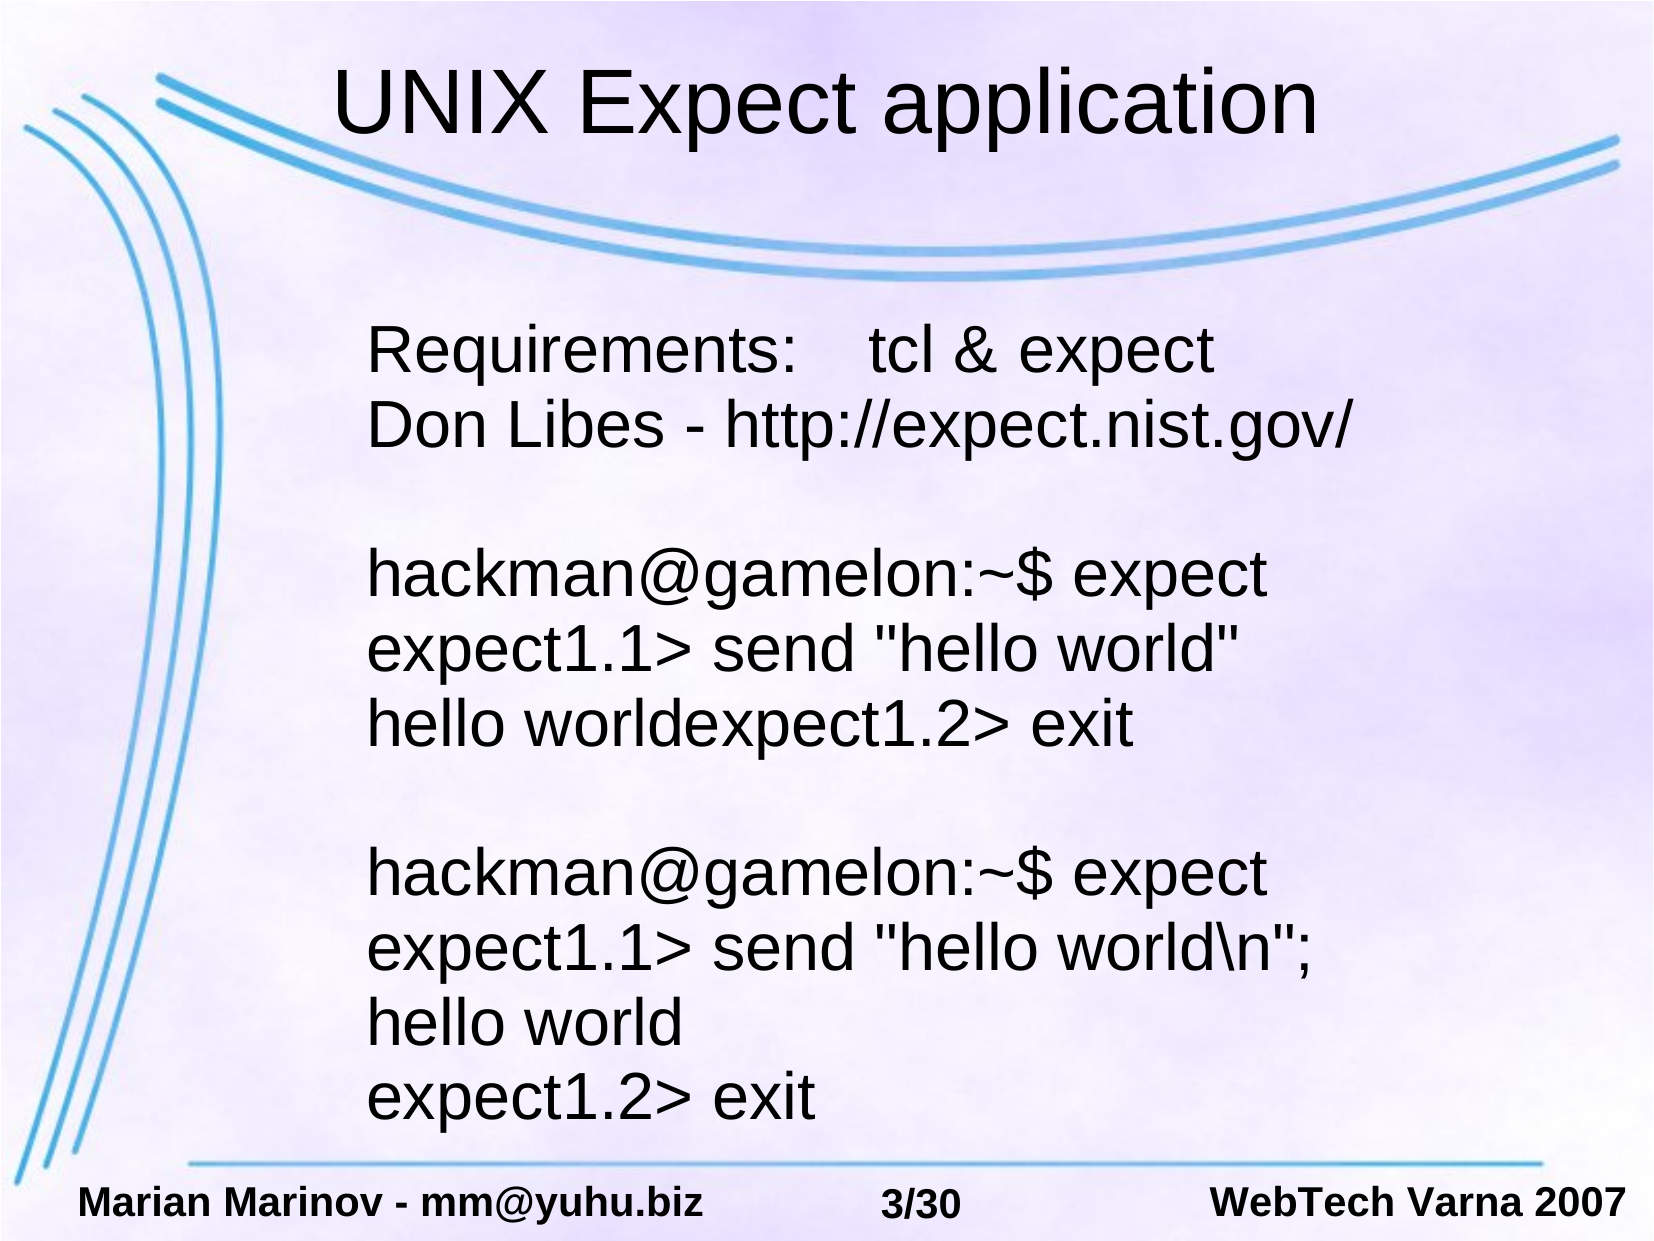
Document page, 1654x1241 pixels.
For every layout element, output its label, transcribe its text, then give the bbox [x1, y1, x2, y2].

subtitle Requirements: tcl & expect Don Libes - http://expect.nist.gov/ hackman@gamelon:~$ expect expect1.1> send "hello world" hello worldexpect1.2> exit hackman@gamelon:~$ expect expect1.1> send "hello world\n"; hello world expect1.2> exit [82, 311, 1571, 1135]
text_box WebTech Varna 2007 [1194, 1171, 1643, 1233]
text_box 3/30 [866, 1172, 977, 1235]
picture [1, 1, 1654, 1241]
text_box Marian Marinov - mm@yuhu.biz [62, 1171, 720, 1233]
title UNIX Expect application [82, 49, 1571, 257]
